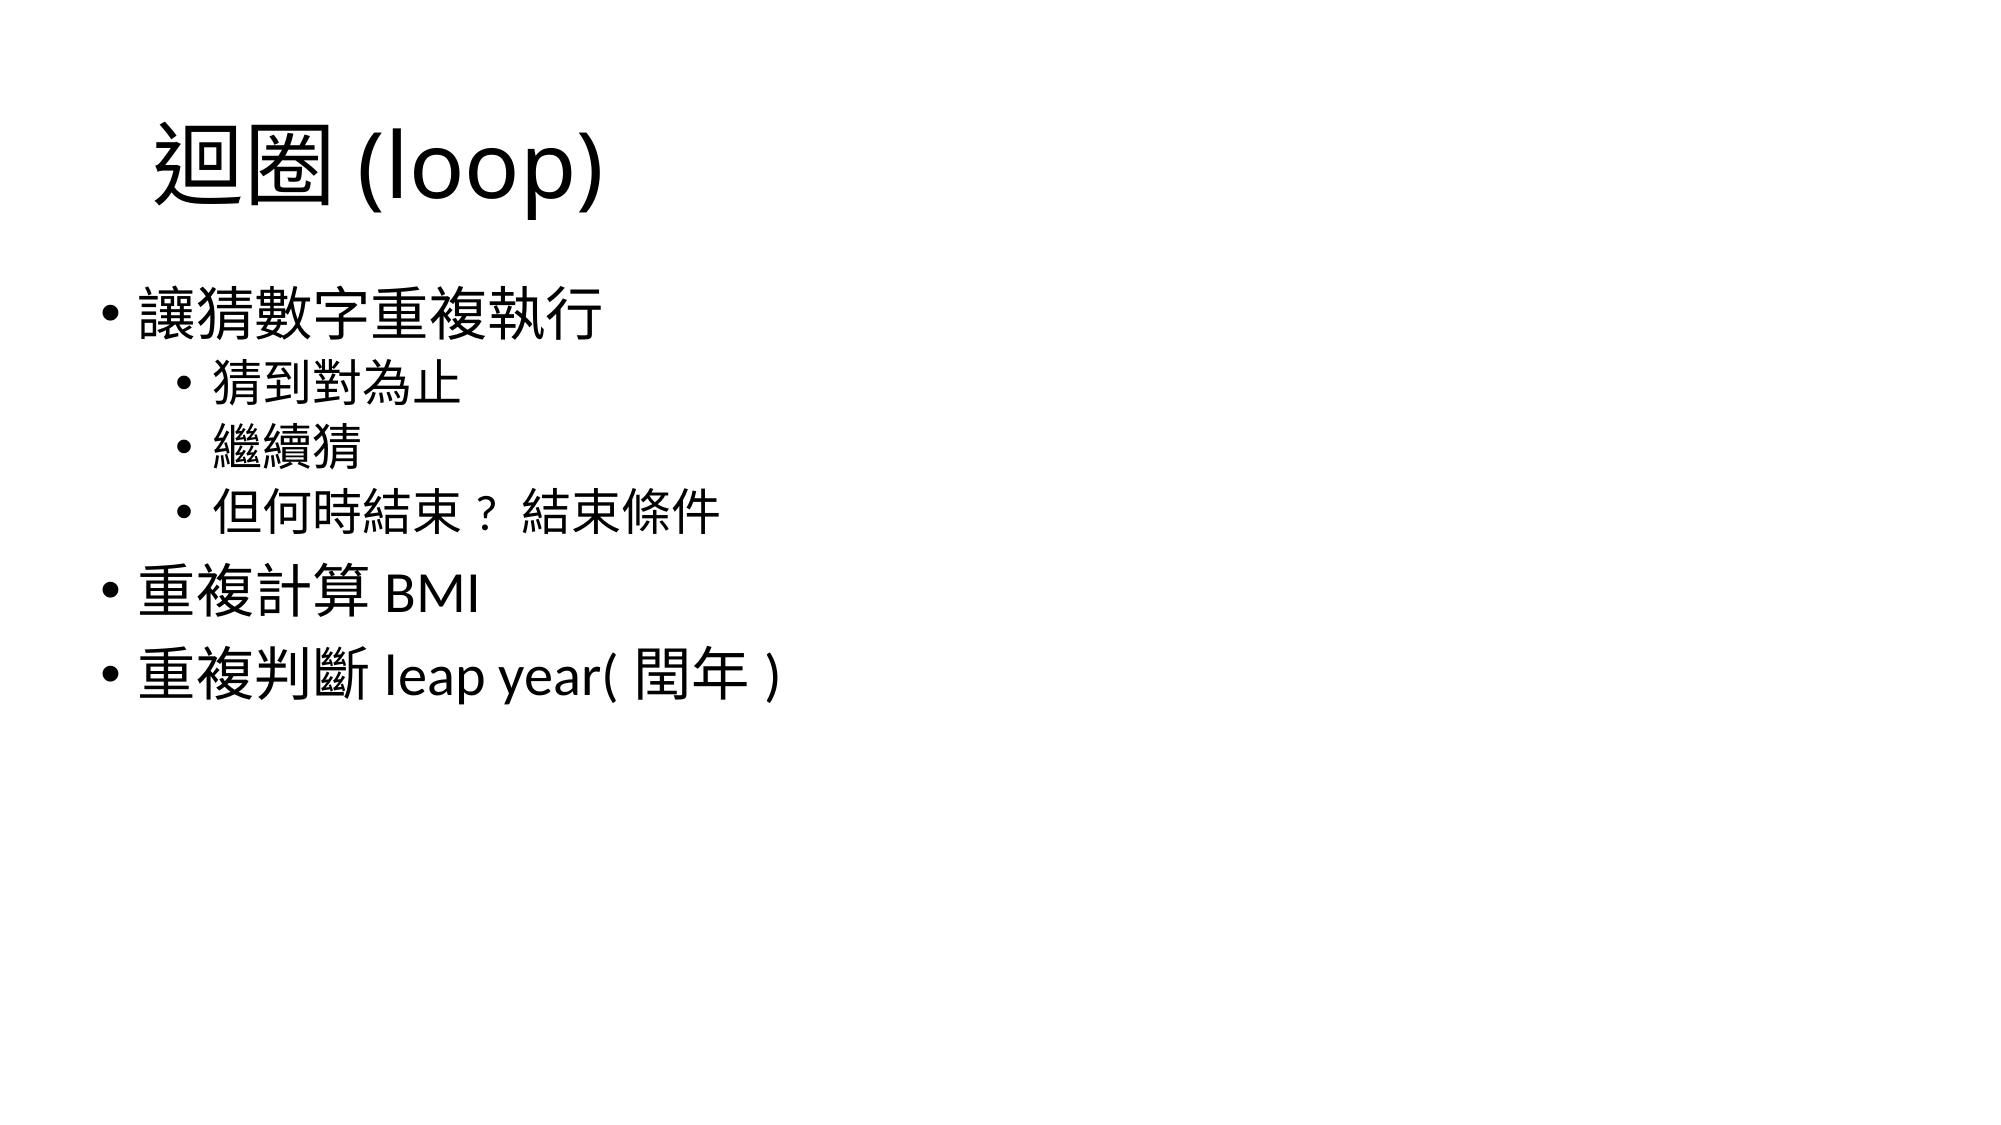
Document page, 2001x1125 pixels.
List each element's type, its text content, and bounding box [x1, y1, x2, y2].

title 迴圈(loop) [137, 59, 1863, 278]
list 讓猜數字重複執行 猜到對為止 繼續猜 但何時結束? 結束條件 重複計算BMI 重複判斷leap year(閏年) [85, 277, 1811, 992]
